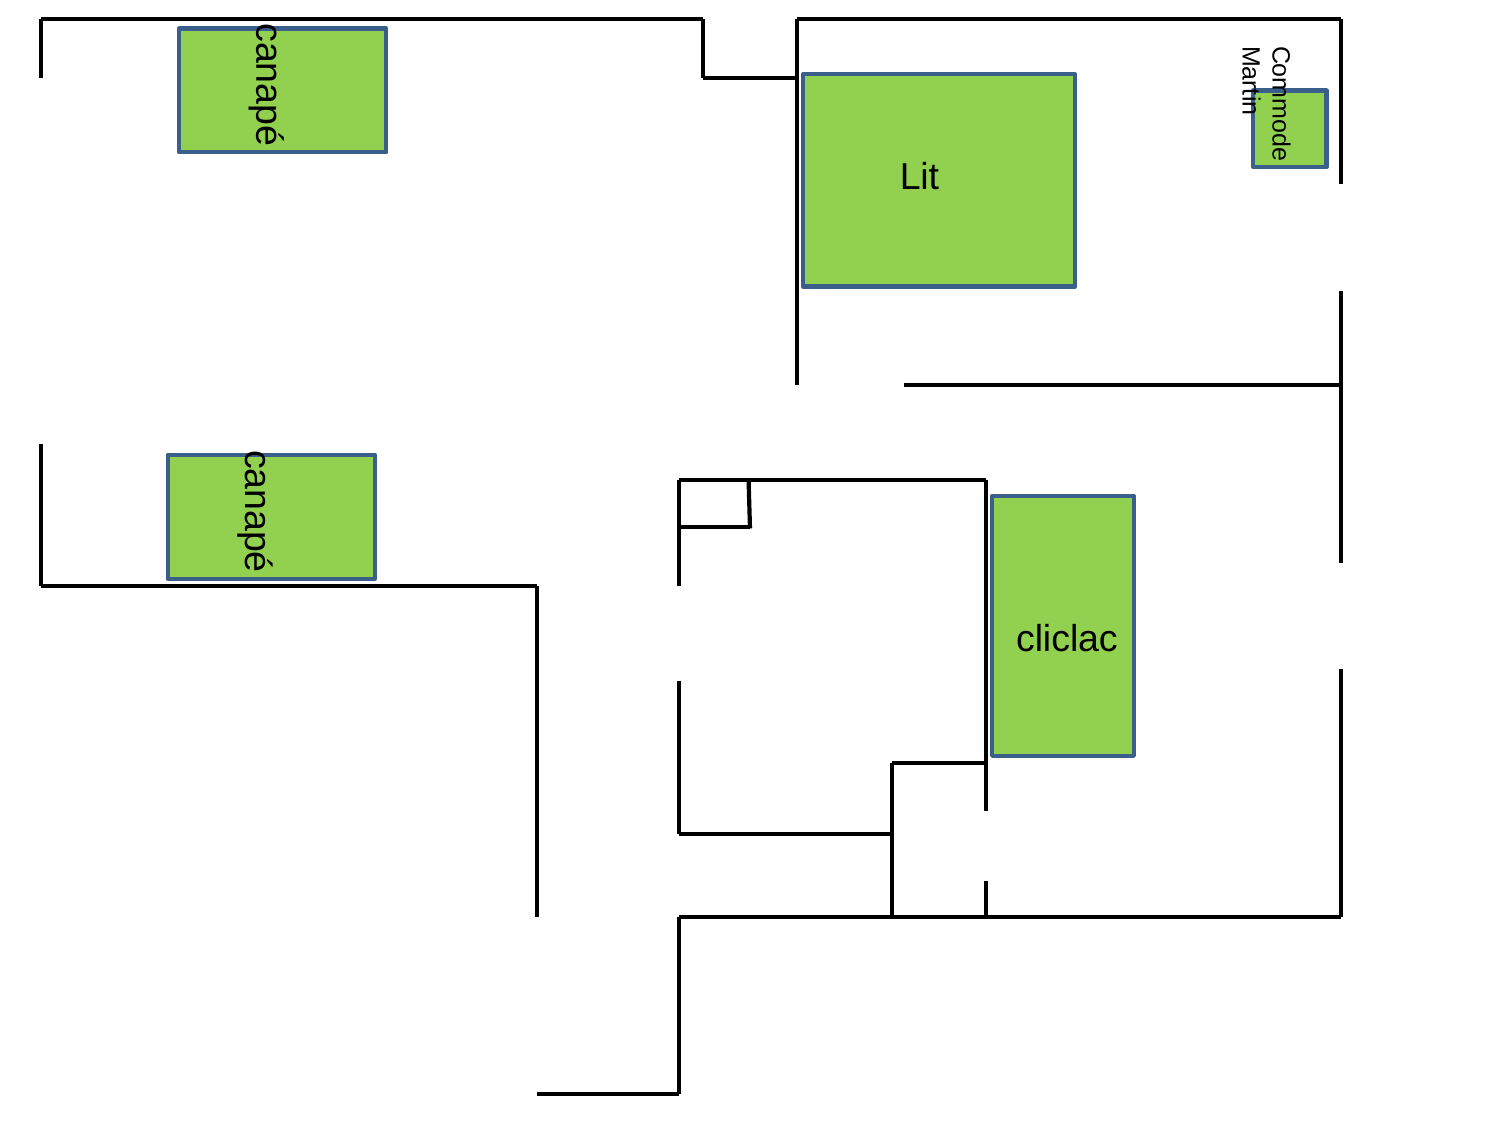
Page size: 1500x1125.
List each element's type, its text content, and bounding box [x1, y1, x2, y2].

text_box [290, 454, 376, 579]
text_box [302, 28, 387, 153]
text_box [1305, 90, 1327, 168]
text_box canapé [230, 435, 290, 588]
text_box [167, 454, 230, 579]
text_box [992, 496, 1134, 756]
text_box Commode Martin [1230, 31, 1305, 215]
text_box canapé [241, 8, 302, 161]
text_box [803, 74, 1075, 287]
text_box [178, 28, 241, 153]
text_box cliclac [1001, 606, 1133, 667]
text_box Lit [885, 144, 955, 205]
